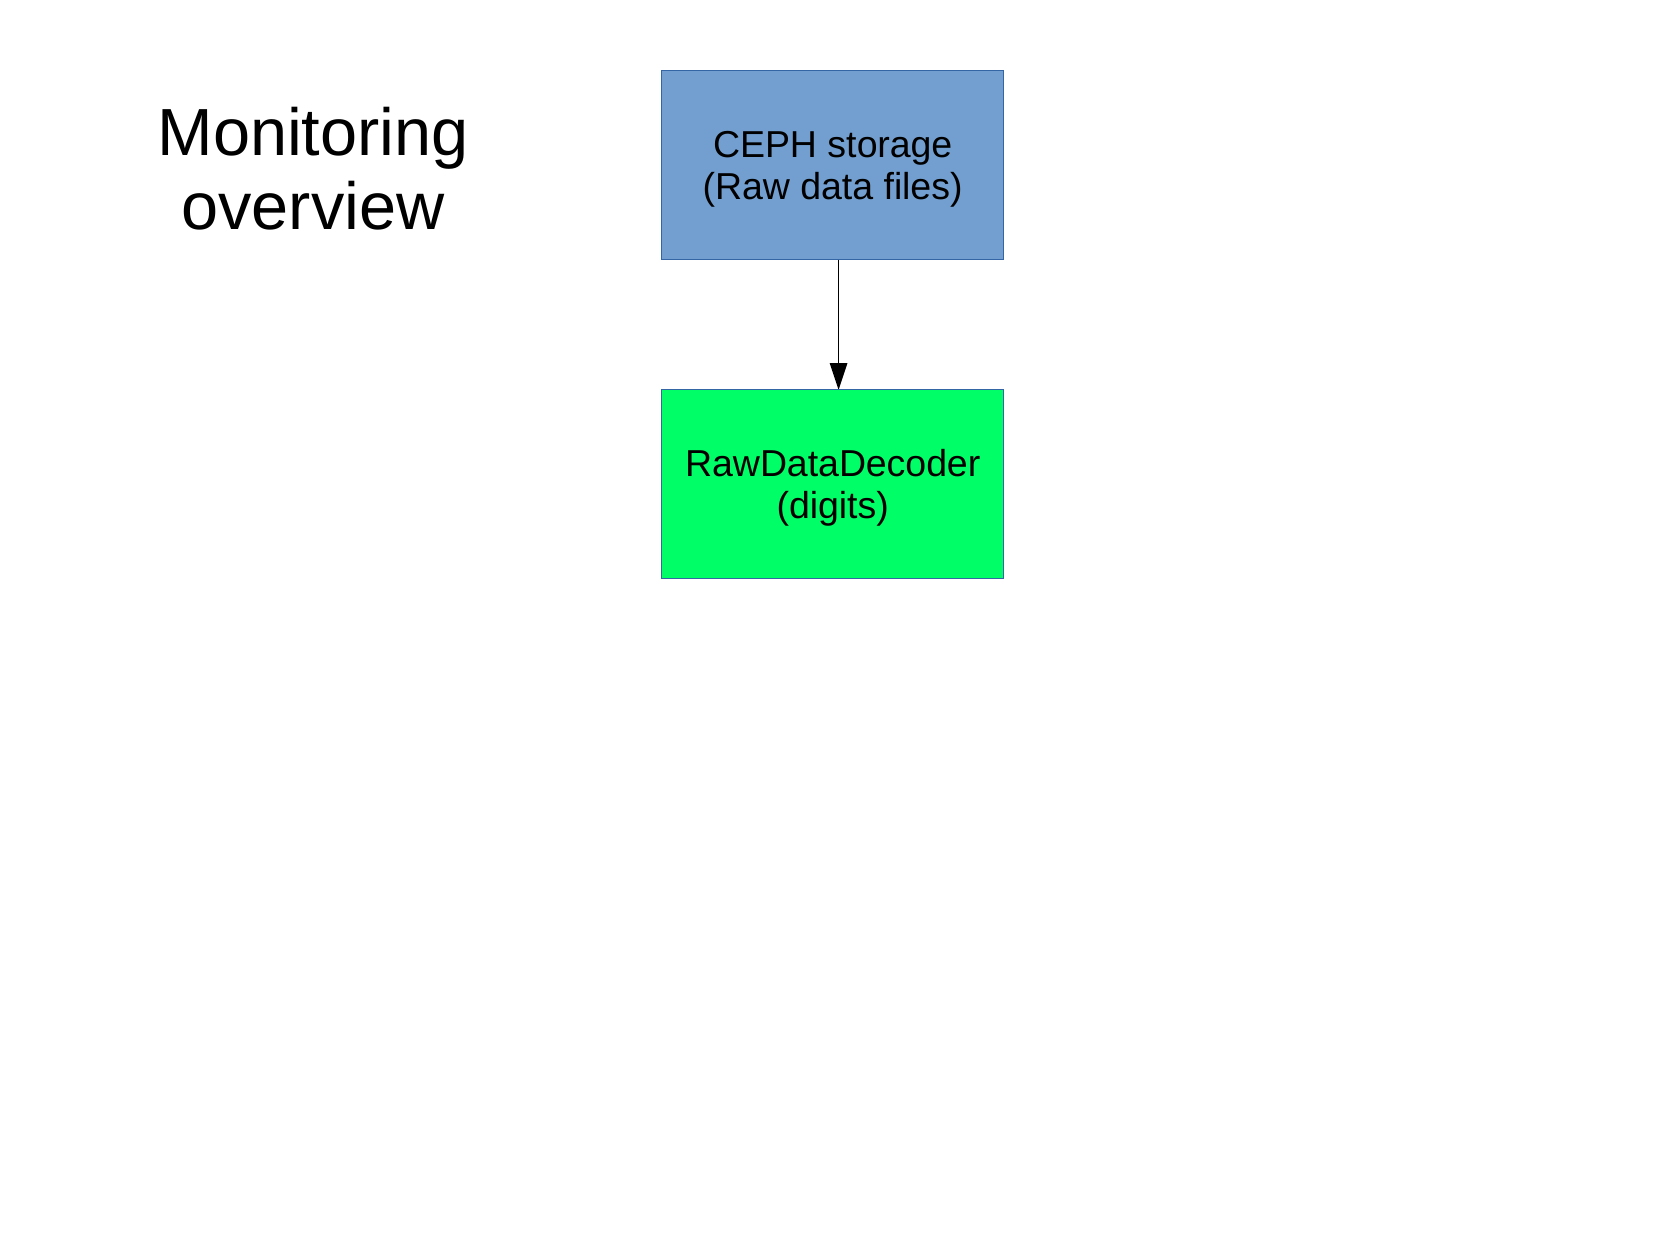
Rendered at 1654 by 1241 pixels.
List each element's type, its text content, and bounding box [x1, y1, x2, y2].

text_box Monitoring overview [141, 94, 485, 245]
text_box RawDataDecoder (digits) [661, 389, 1004, 579]
text_box CEPH storage (Raw data files) [661, 70, 1004, 260]
